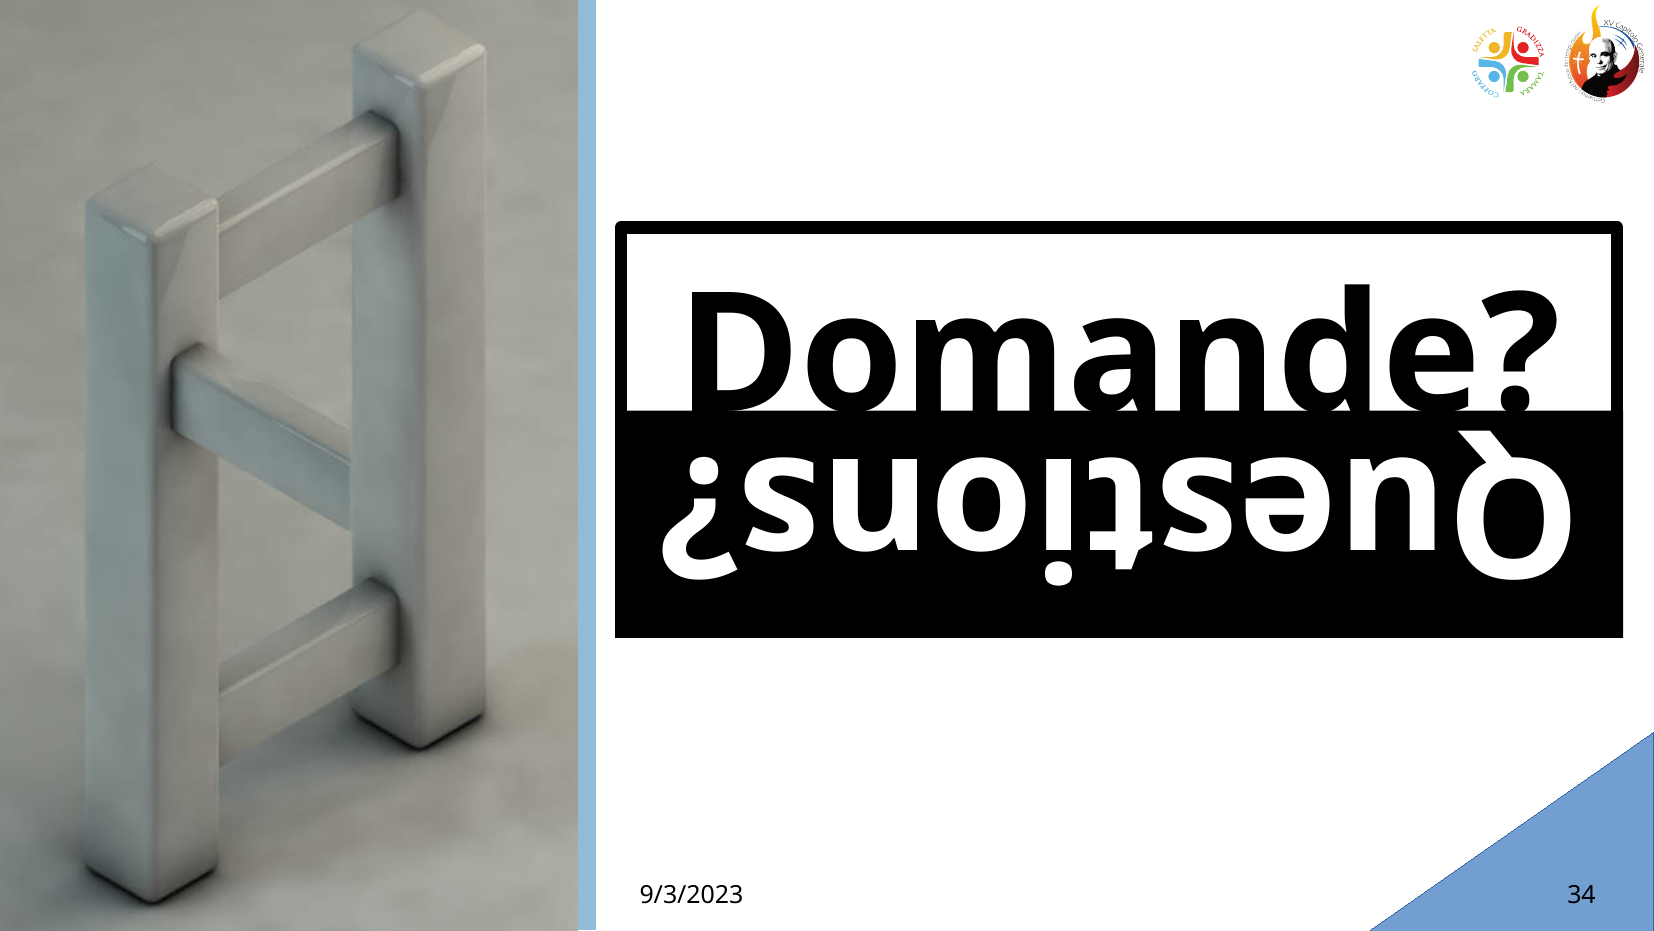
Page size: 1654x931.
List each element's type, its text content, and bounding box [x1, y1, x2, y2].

title Domande? [621, 236, 1618, 410]
picture [0, 0, 578, 931]
picture [1563, 4, 1646, 103]
title Questions? [615, 422, 1624, 626]
